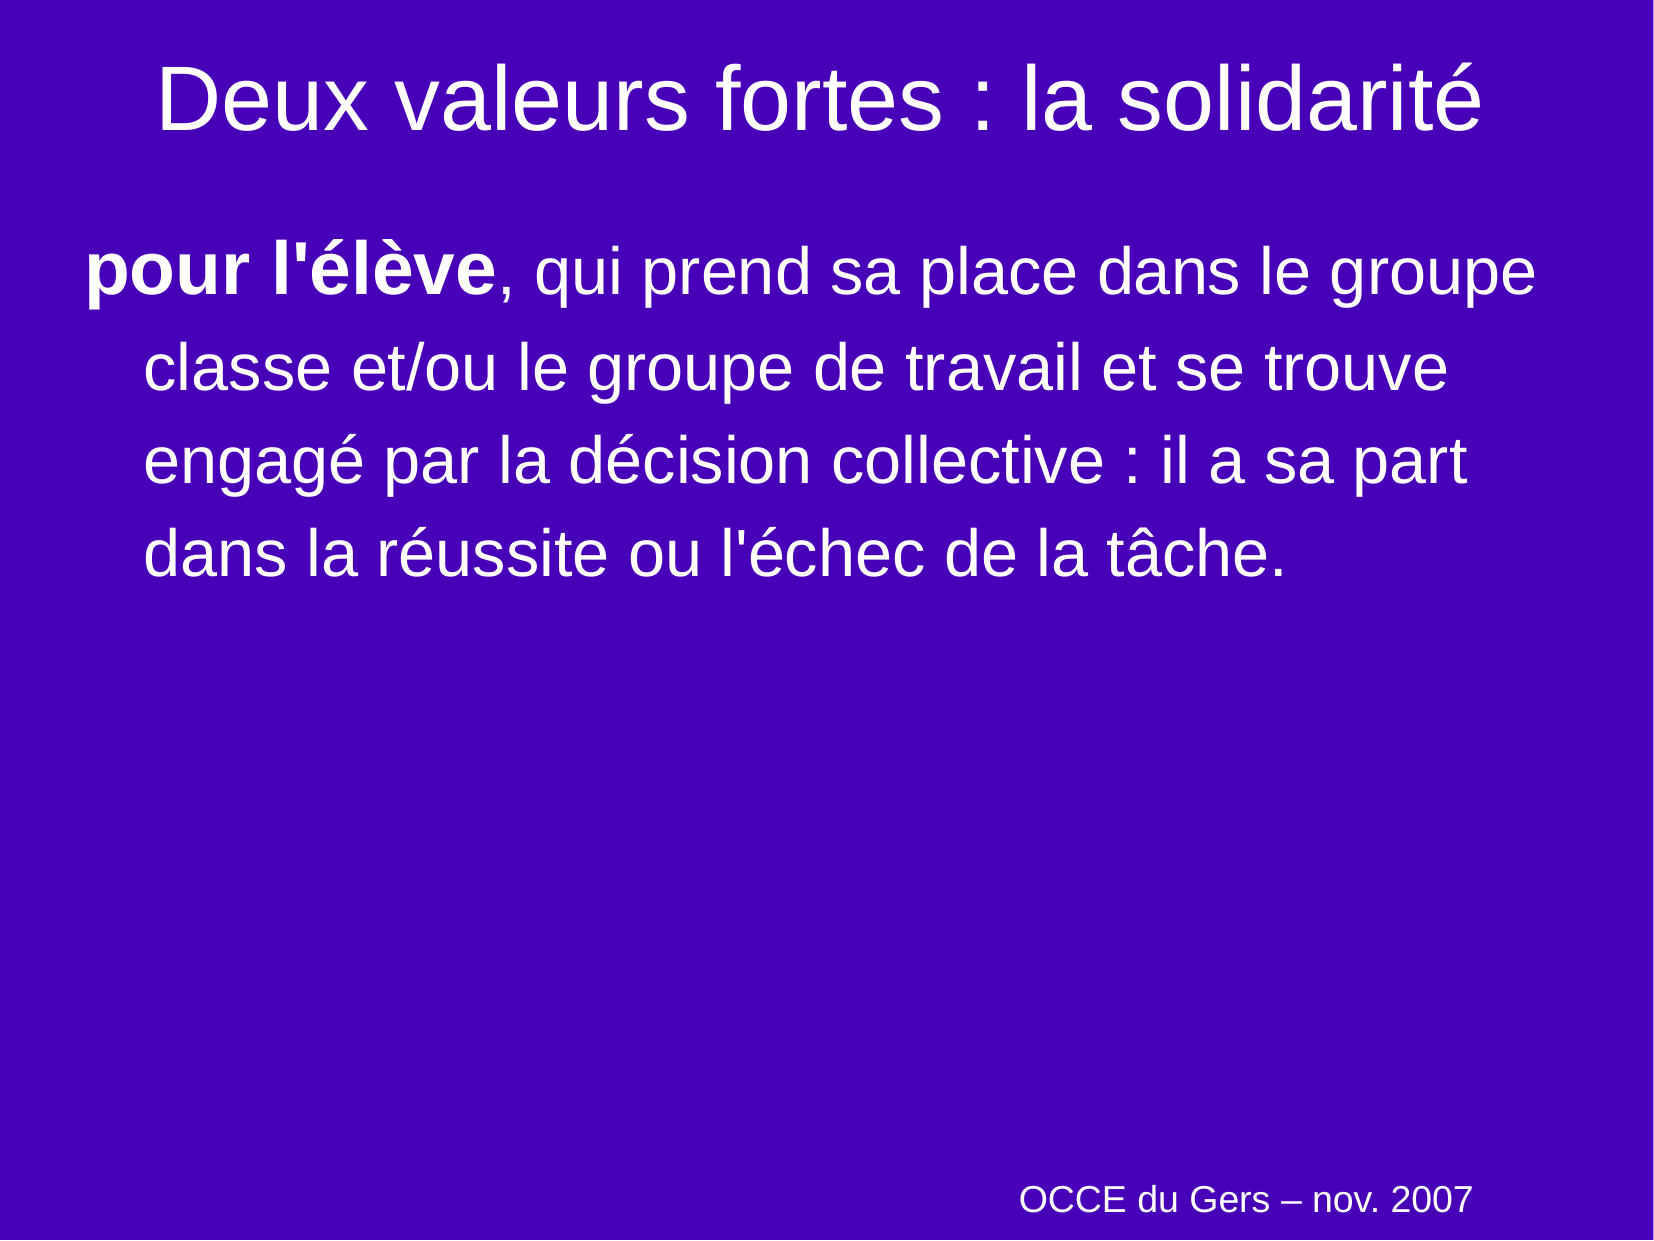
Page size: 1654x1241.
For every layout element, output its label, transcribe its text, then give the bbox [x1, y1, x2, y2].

text_box OCCE du Gers – nov. 2007 [1003, 1171, 1625, 1229]
title Deux valeurs fortes : la solidarité [76, 14, 1565, 184]
subtitle pour l'élève, qui prend sa place dans le groupe classe et/ou le groupe de travail et se trouve engagé par la décision collective : il a sa part dans la réussite ou l'échec de la tâche. [84, 205, 1573, 983]
